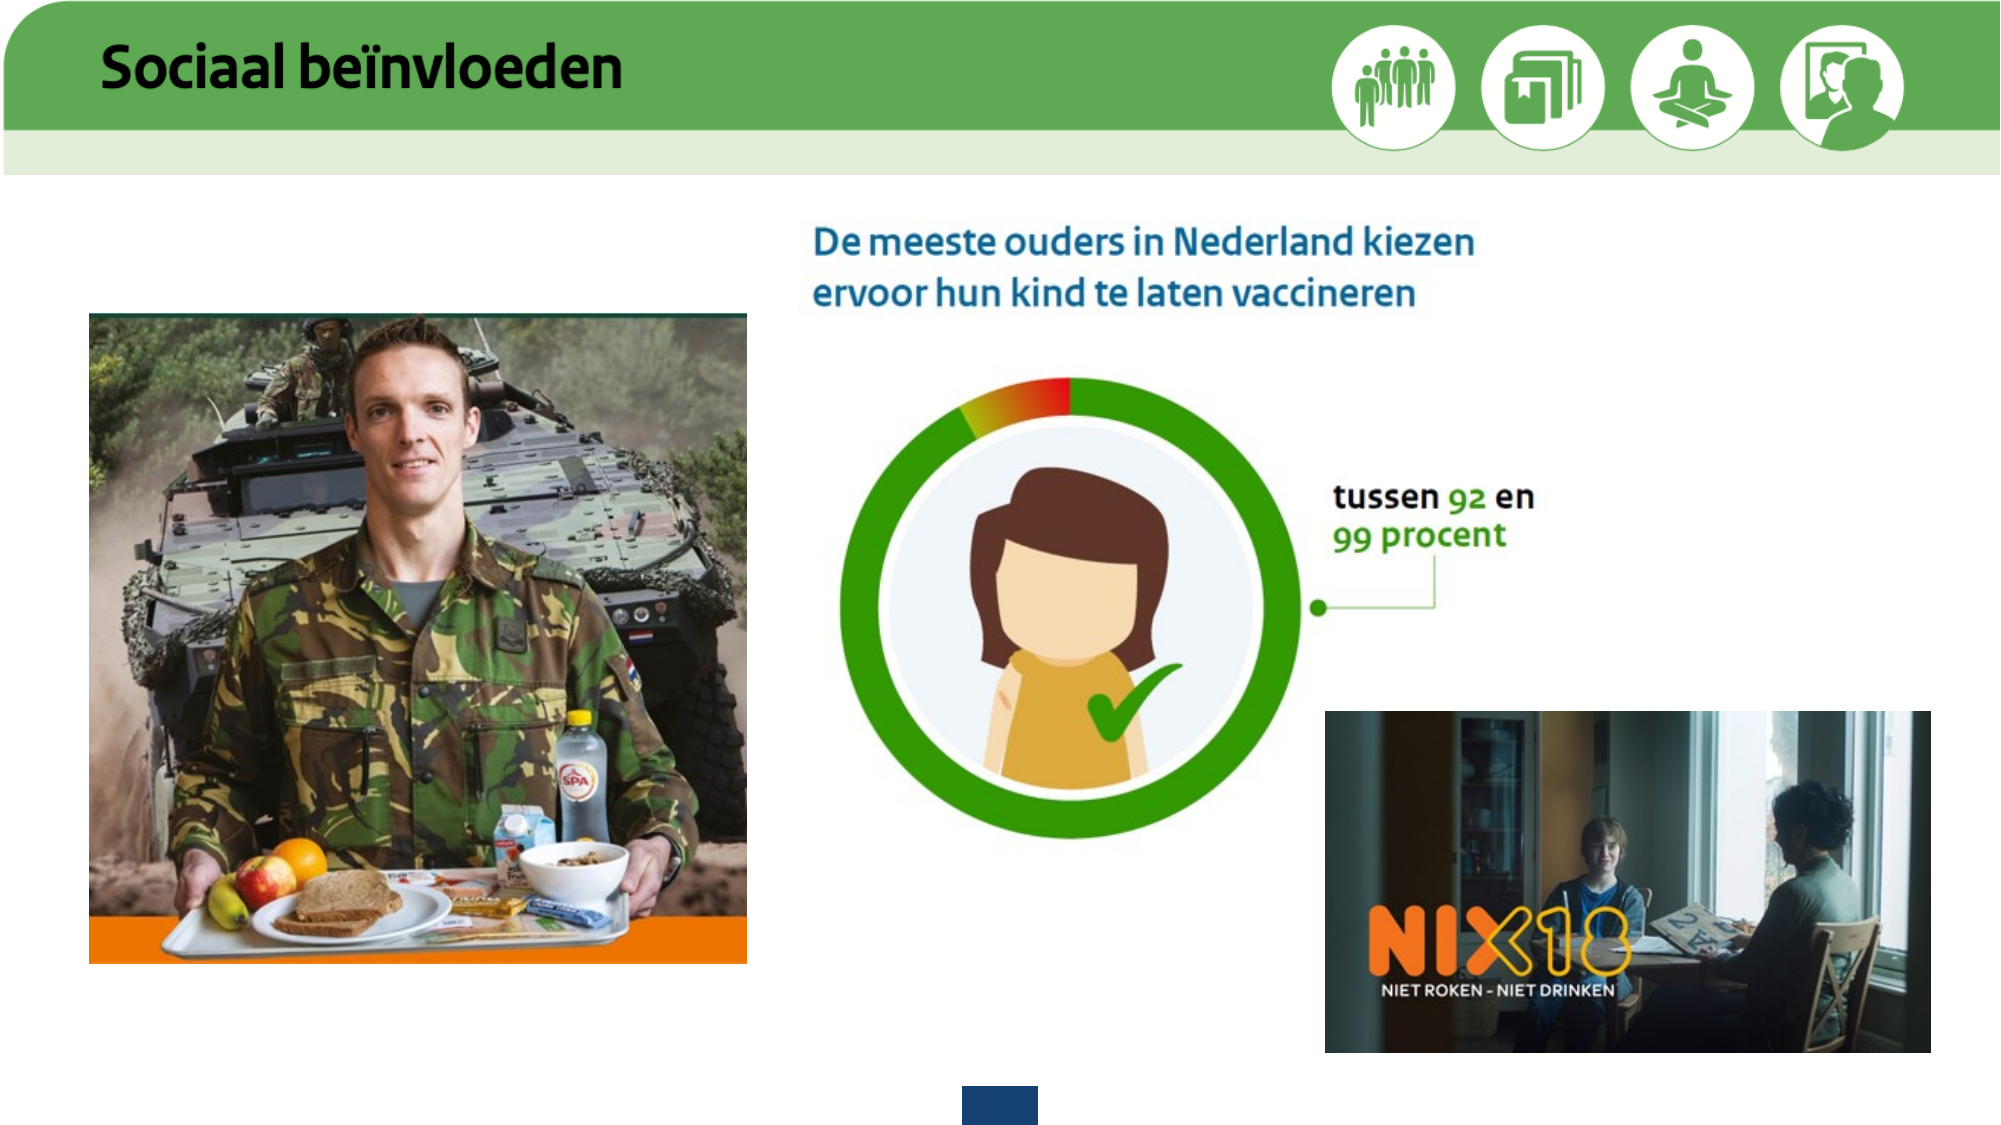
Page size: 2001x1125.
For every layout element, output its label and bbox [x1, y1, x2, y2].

picture [0, 0, 2000, 175]
picture [89, 312, 747, 964]
picture [775, 195, 1931, 1053]
